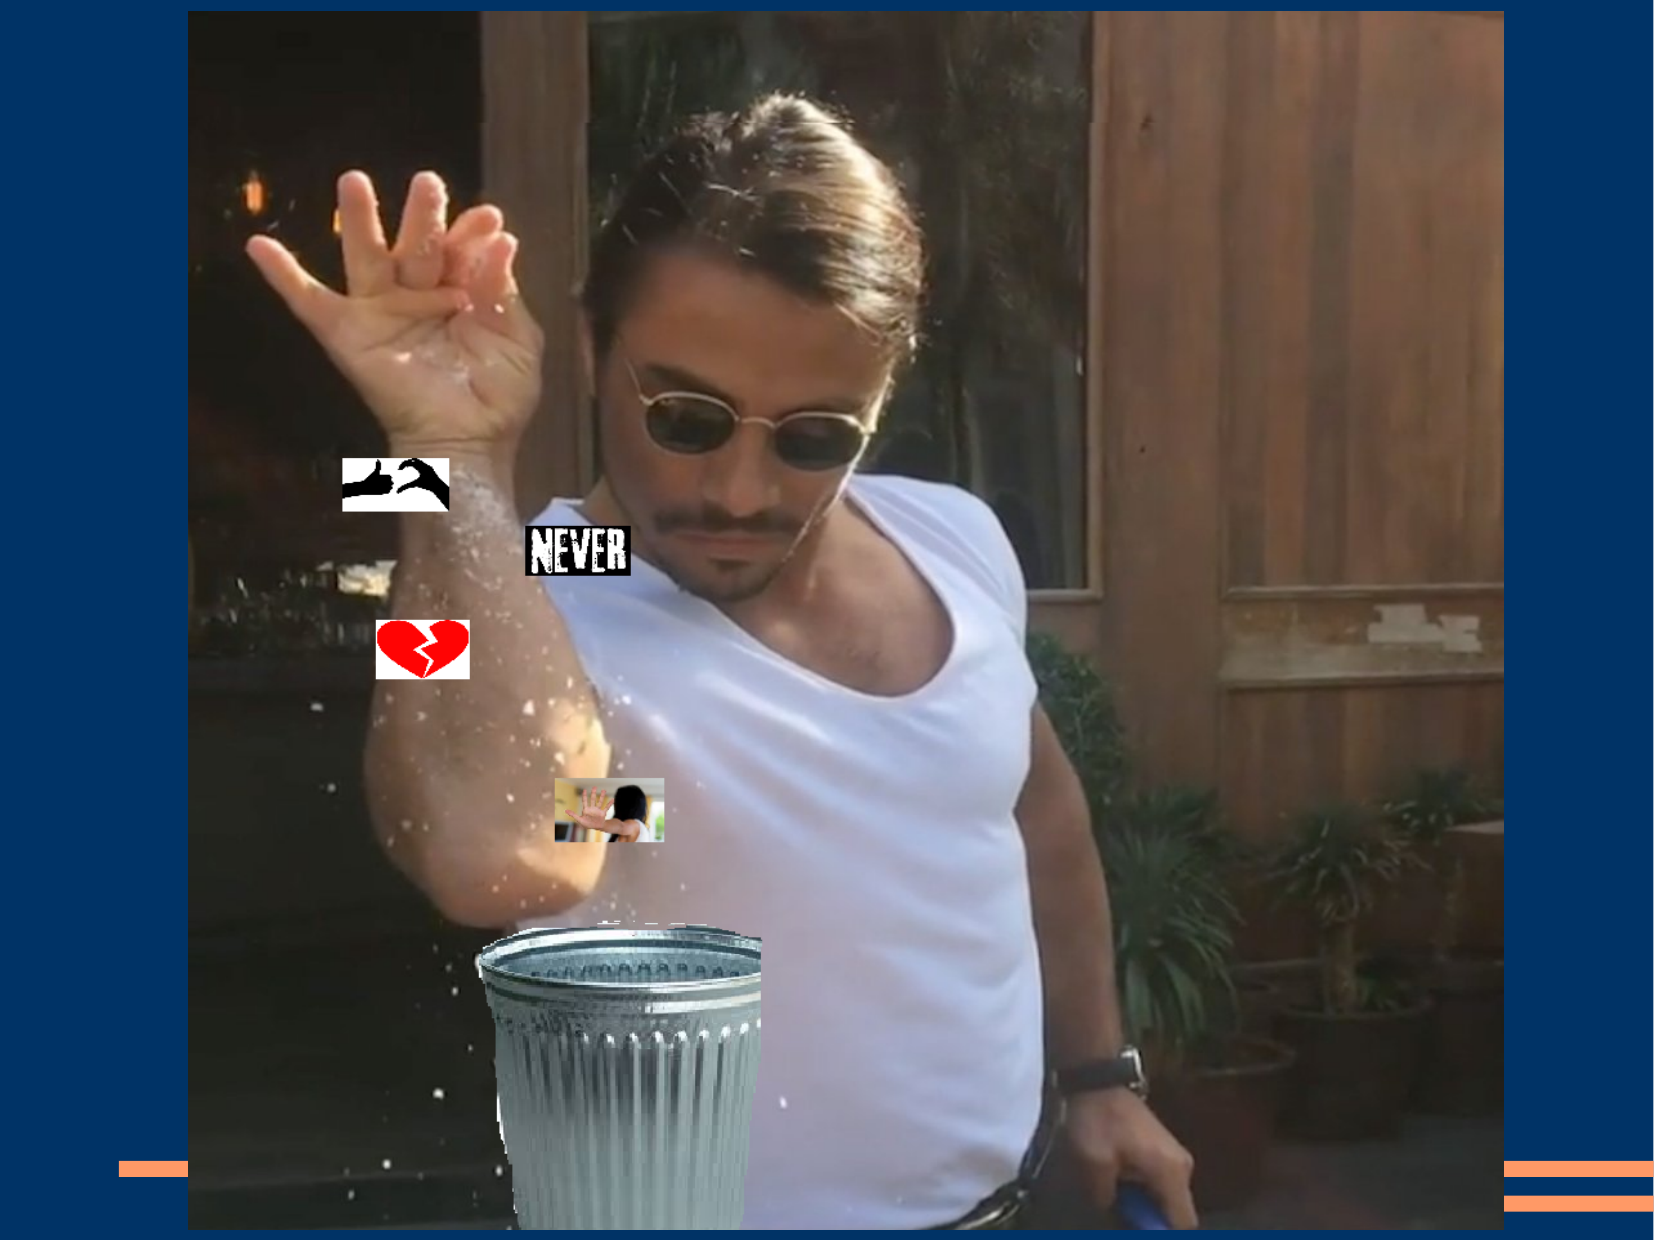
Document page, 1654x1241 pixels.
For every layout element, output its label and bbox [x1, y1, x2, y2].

picture [188, 11, 1504, 1230]
